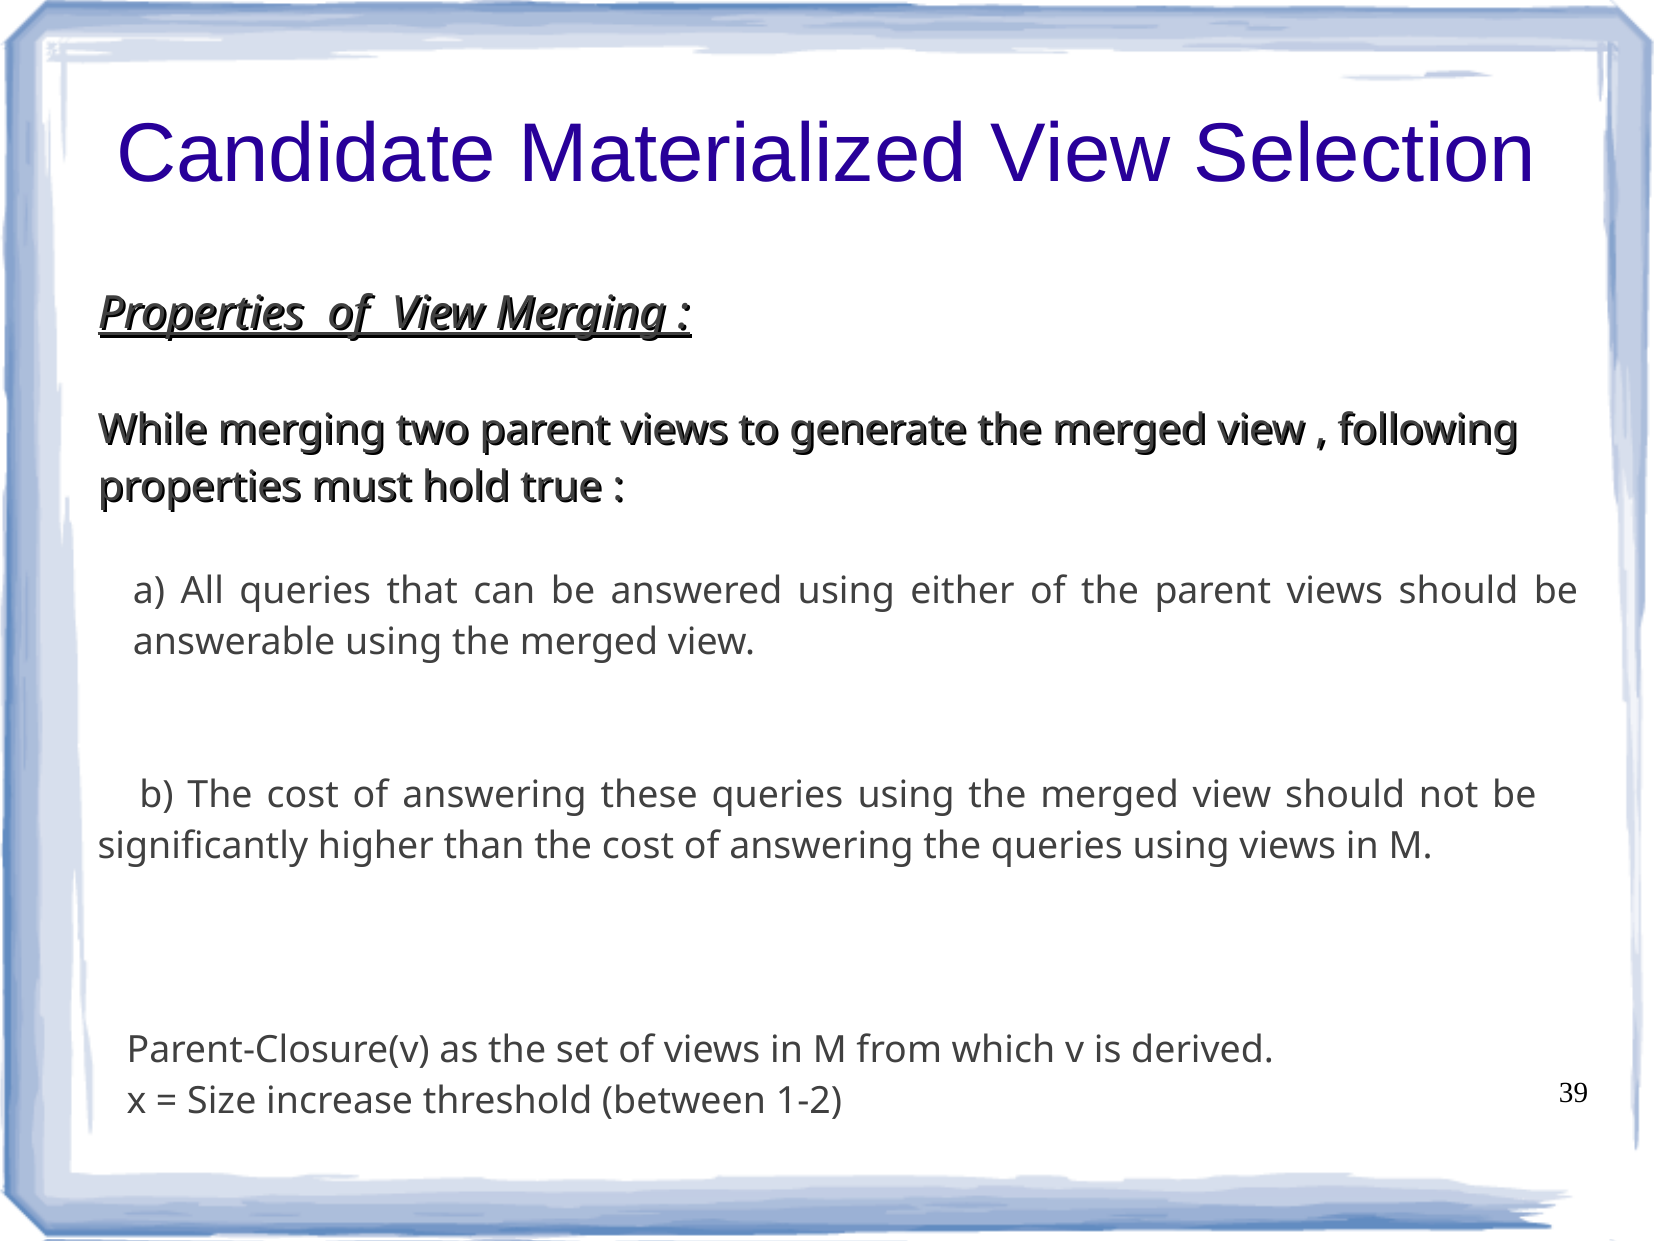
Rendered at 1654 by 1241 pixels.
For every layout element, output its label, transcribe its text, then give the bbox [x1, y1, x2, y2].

text_box Properties of View Merging : While merging two parent views to generate the merged view , following properties must hold true : a) All queries that can be answered using either of the parent views should be answerable using the merged view. b) The cost of answering these queries using the merged view should not be significantly higher than the cost of answering the queries using views in M. Parent-Closure(v) as the set of views in M from which v is derived. x = Size increase threshold (between 1-2) [82, 271, 1595, 1139]
picture [0, 0, 1654, 1241]
title Candidate Materialized View Selection [82, 49, 1571, 257]
